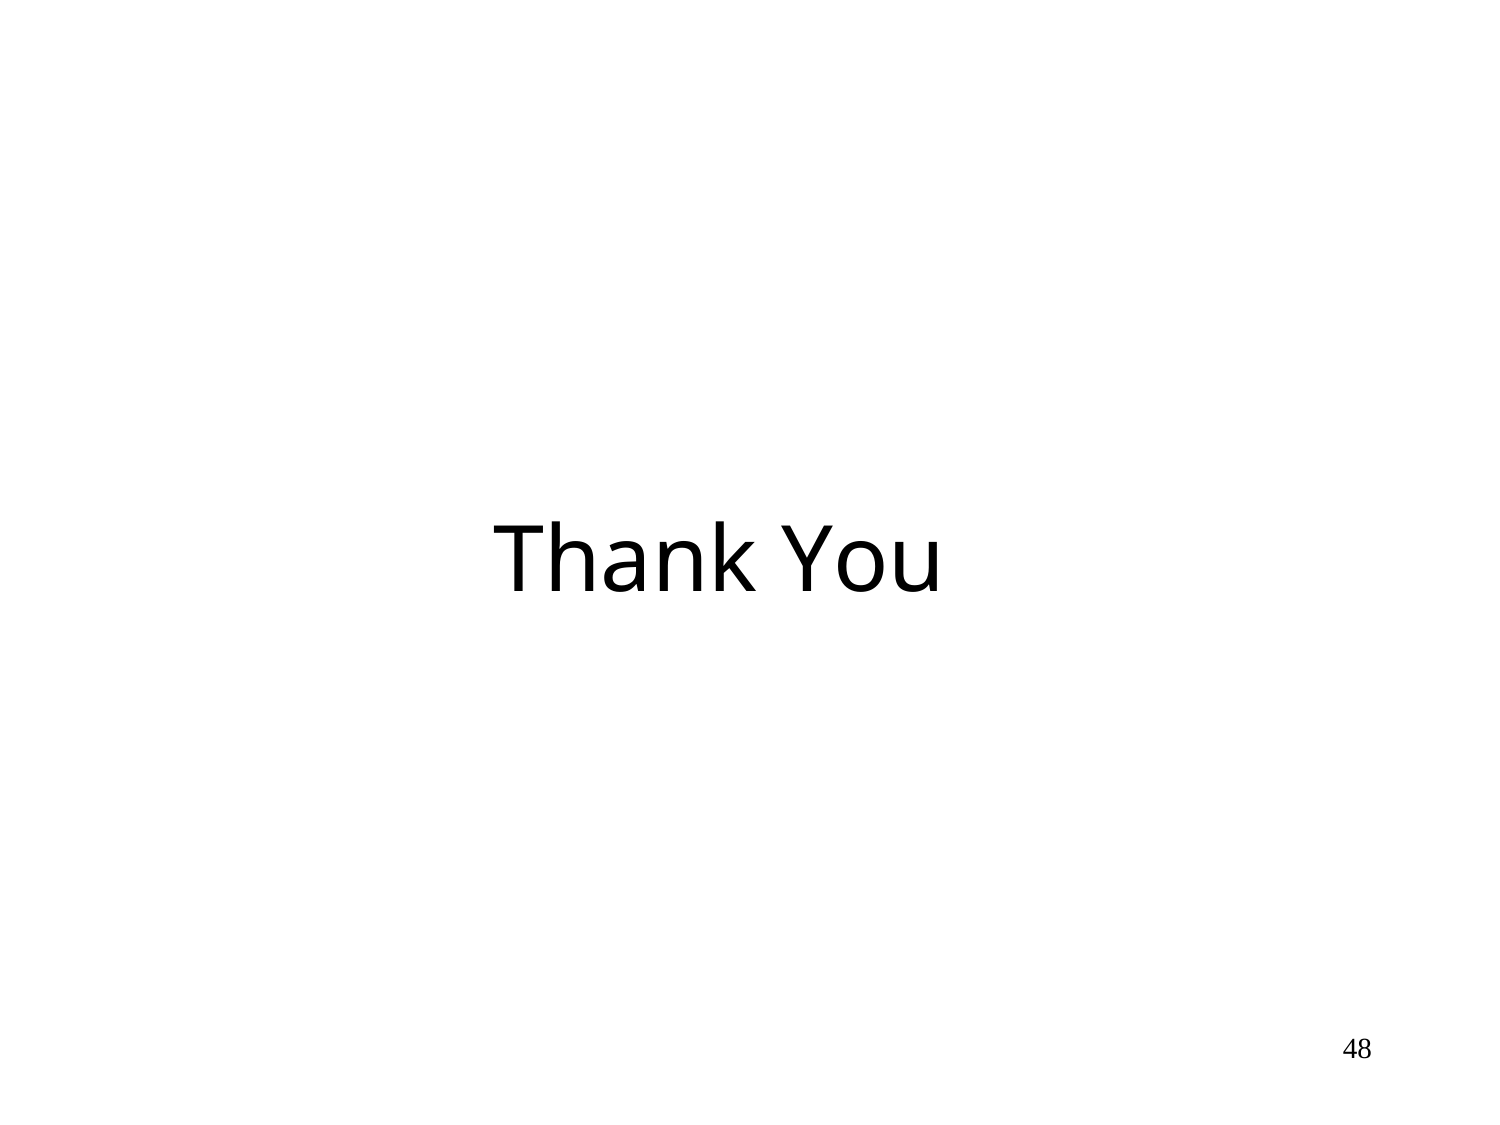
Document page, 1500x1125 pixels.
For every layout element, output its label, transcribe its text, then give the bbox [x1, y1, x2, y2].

text_box Thank You [478, 489, 993, 616]
